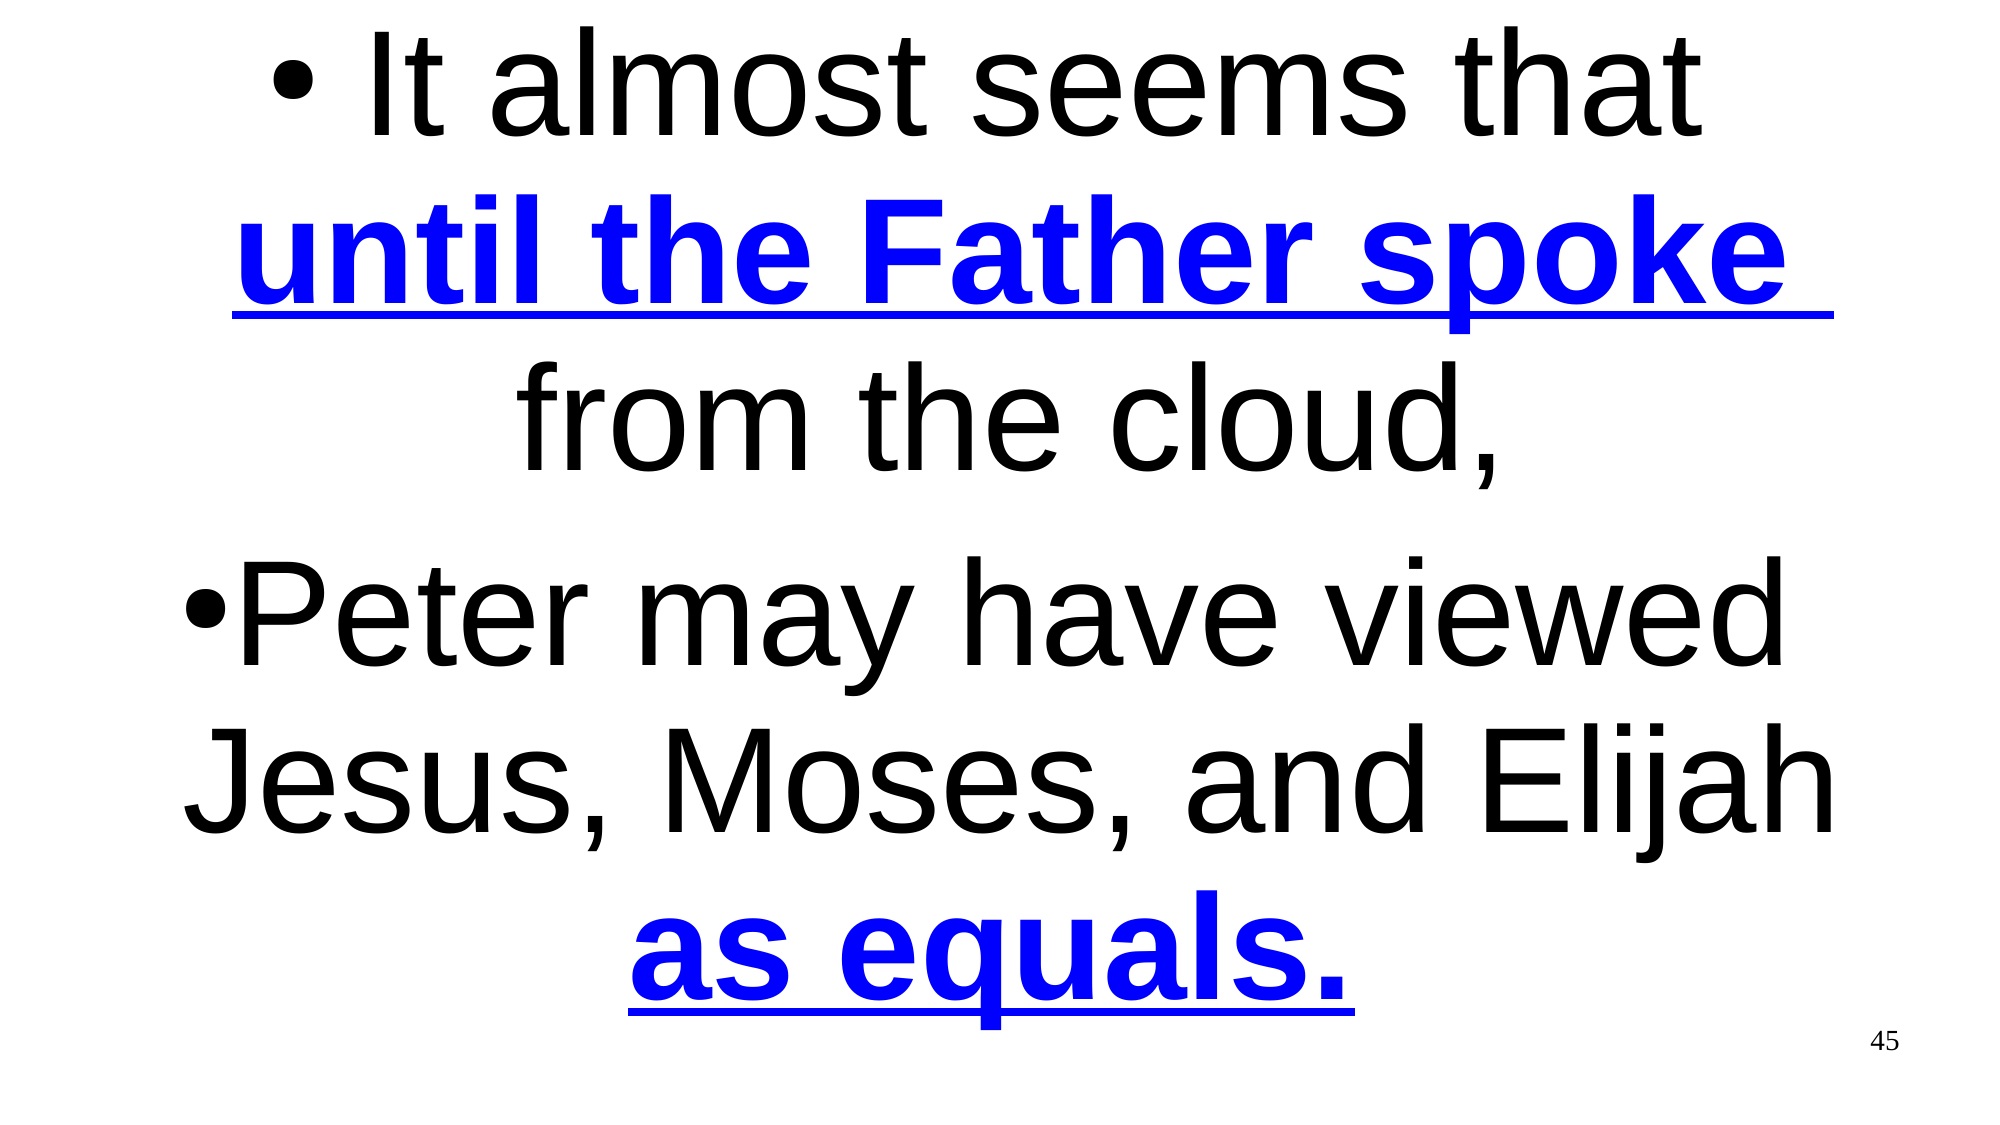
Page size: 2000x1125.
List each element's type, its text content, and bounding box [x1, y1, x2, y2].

list It almost seems that until the Father spoke from the cloud, Peter may have viewed Jesus, Moses, and Elijah as equals. [0, 0, 1996, 1123]
